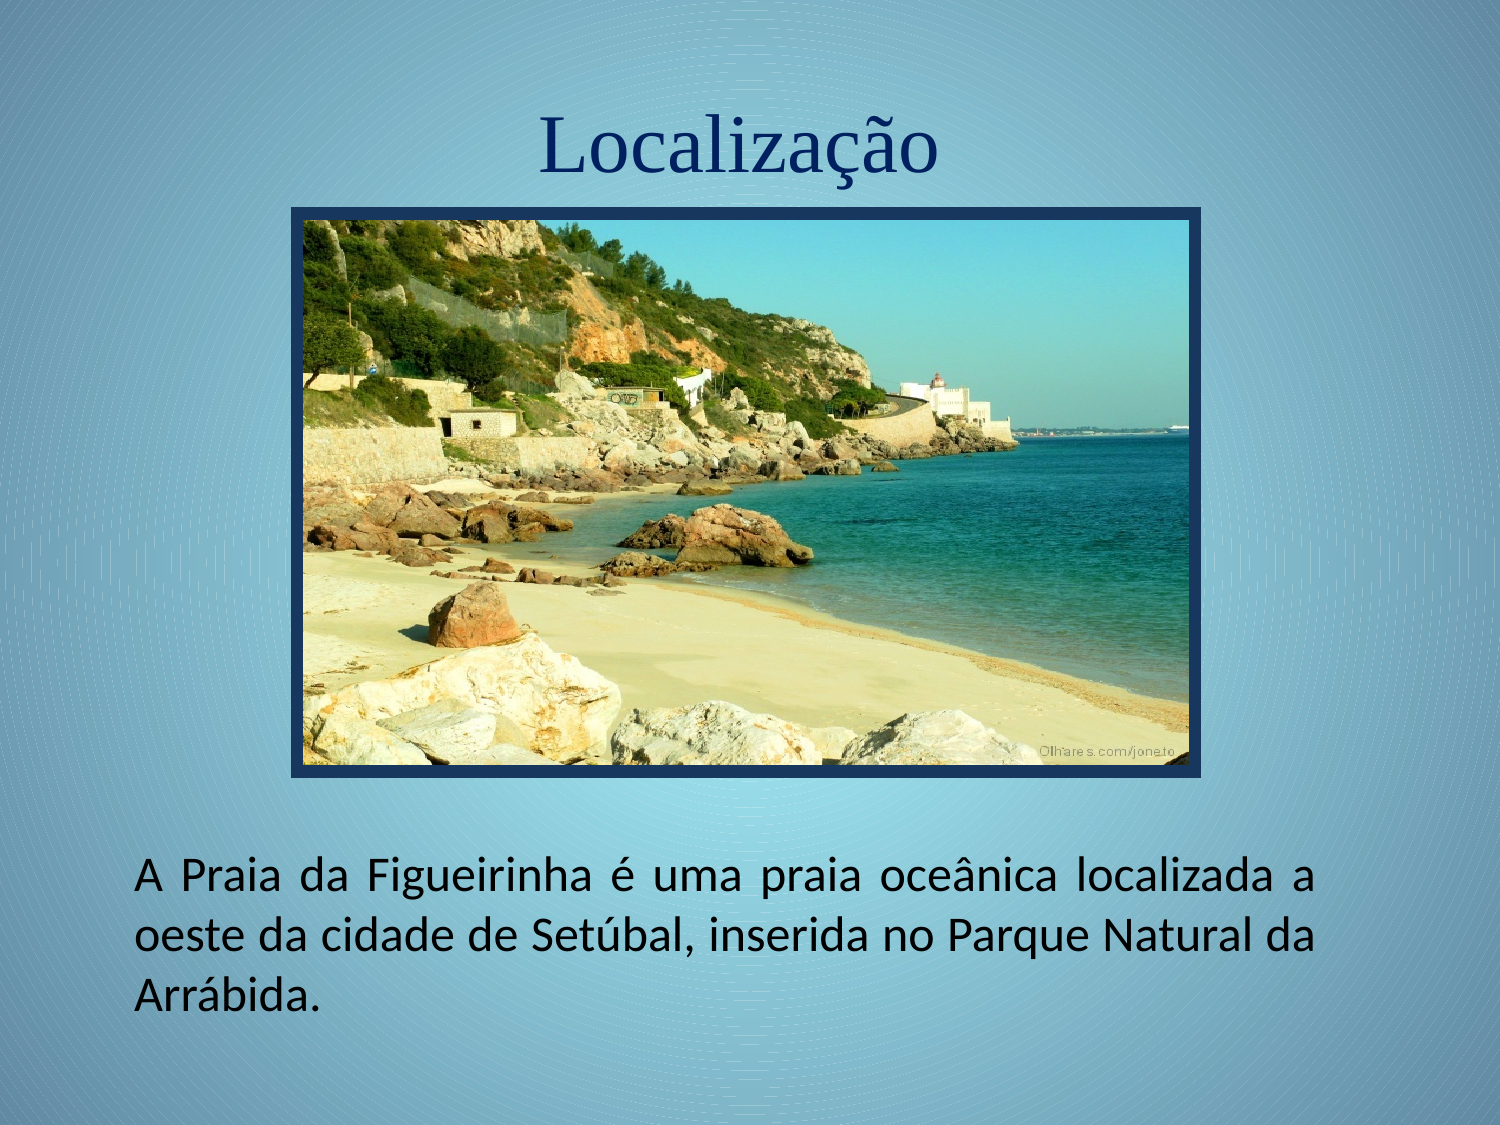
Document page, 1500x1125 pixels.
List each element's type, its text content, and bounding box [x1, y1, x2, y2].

text_box A Praia da Figueirinha é uma praia oceânica localizada a oeste da cidade de Setúbal, inserida no Parque Natural da Arrábida. [119, 834, 1381, 1029]
picture [303, 219, 1189, 766]
title Localização [75, 45, 1426, 233]
